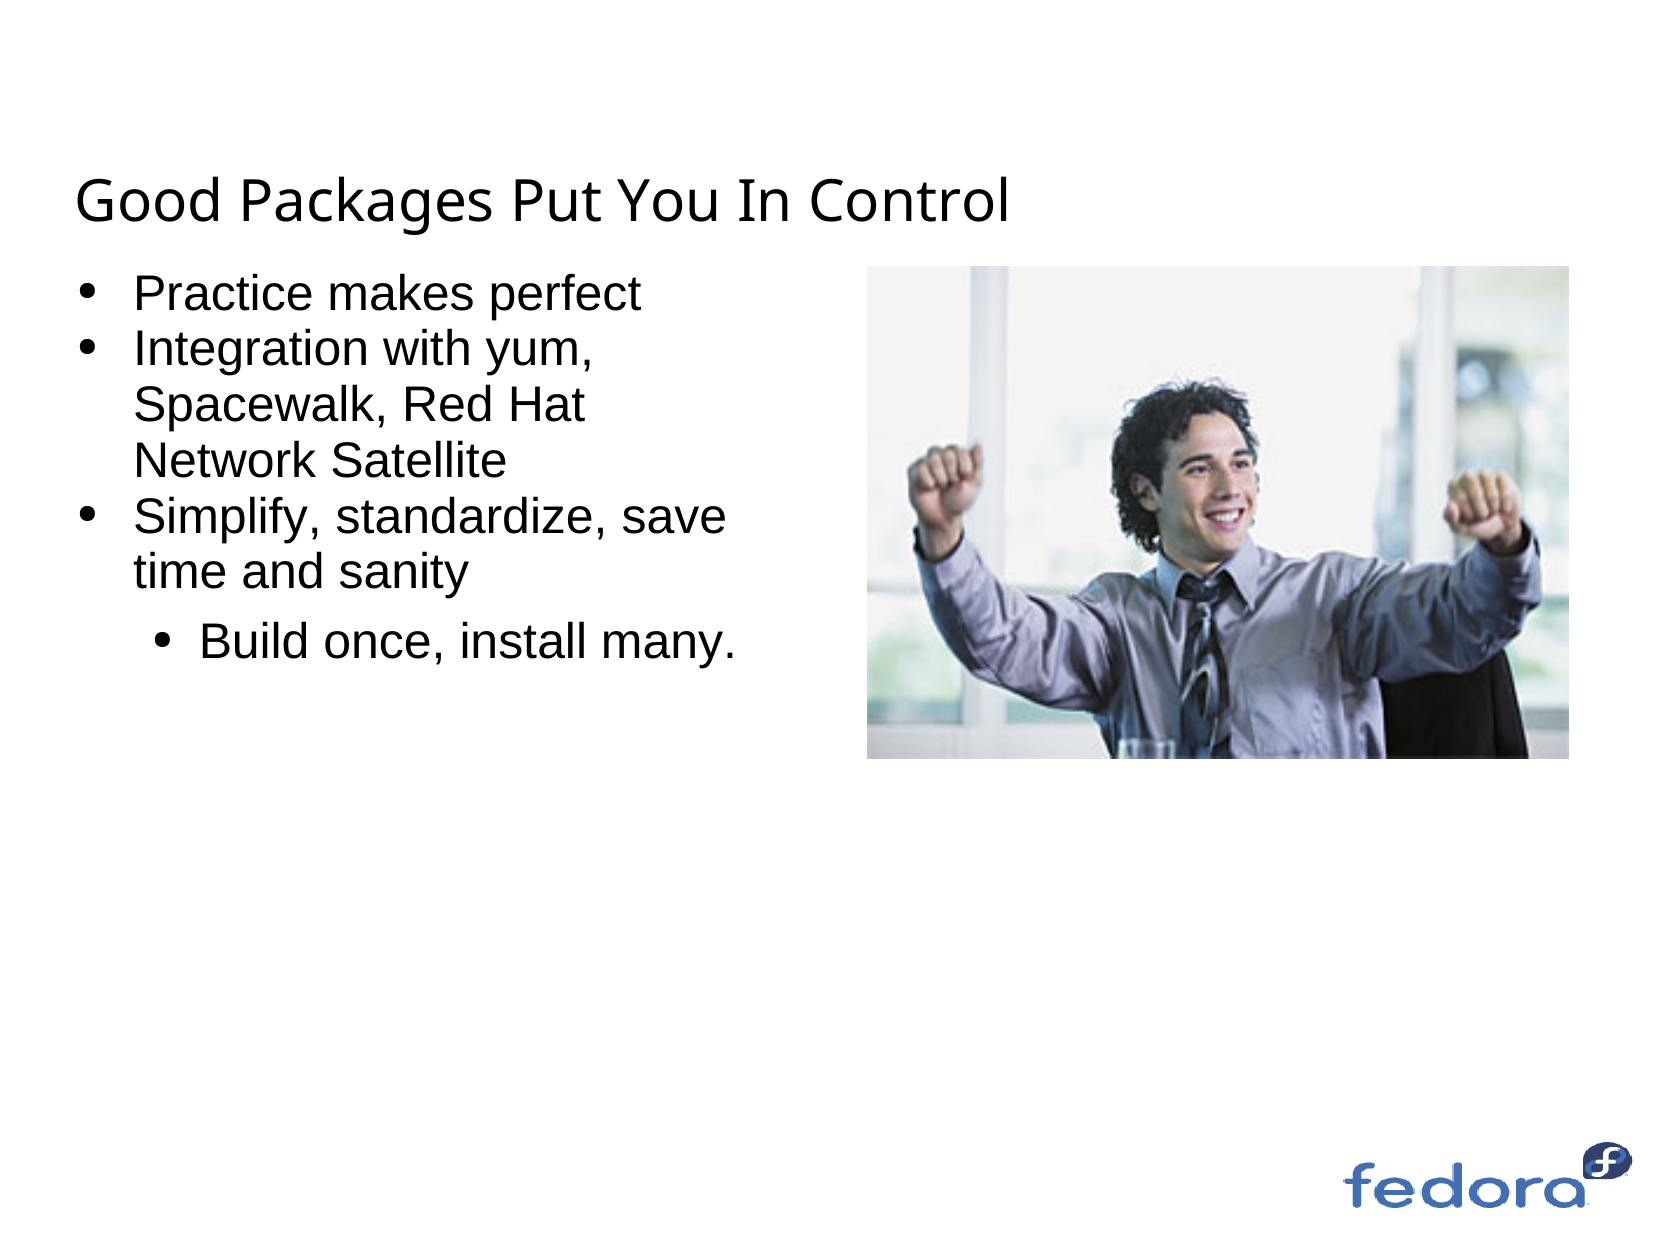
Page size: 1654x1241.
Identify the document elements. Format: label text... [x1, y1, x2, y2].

picture [867, 266, 1569, 759]
list Practice makes perfect Integration with yum, Spacewalk, Red Hat Network Satellite Simplify, standardize, save time and sanity Build once, install many. [77, 264, 772, 1174]
title Good Packages Put You In Control [74, 140, 1506, 259]
picture [1332, 1124, 1651, 1227]
